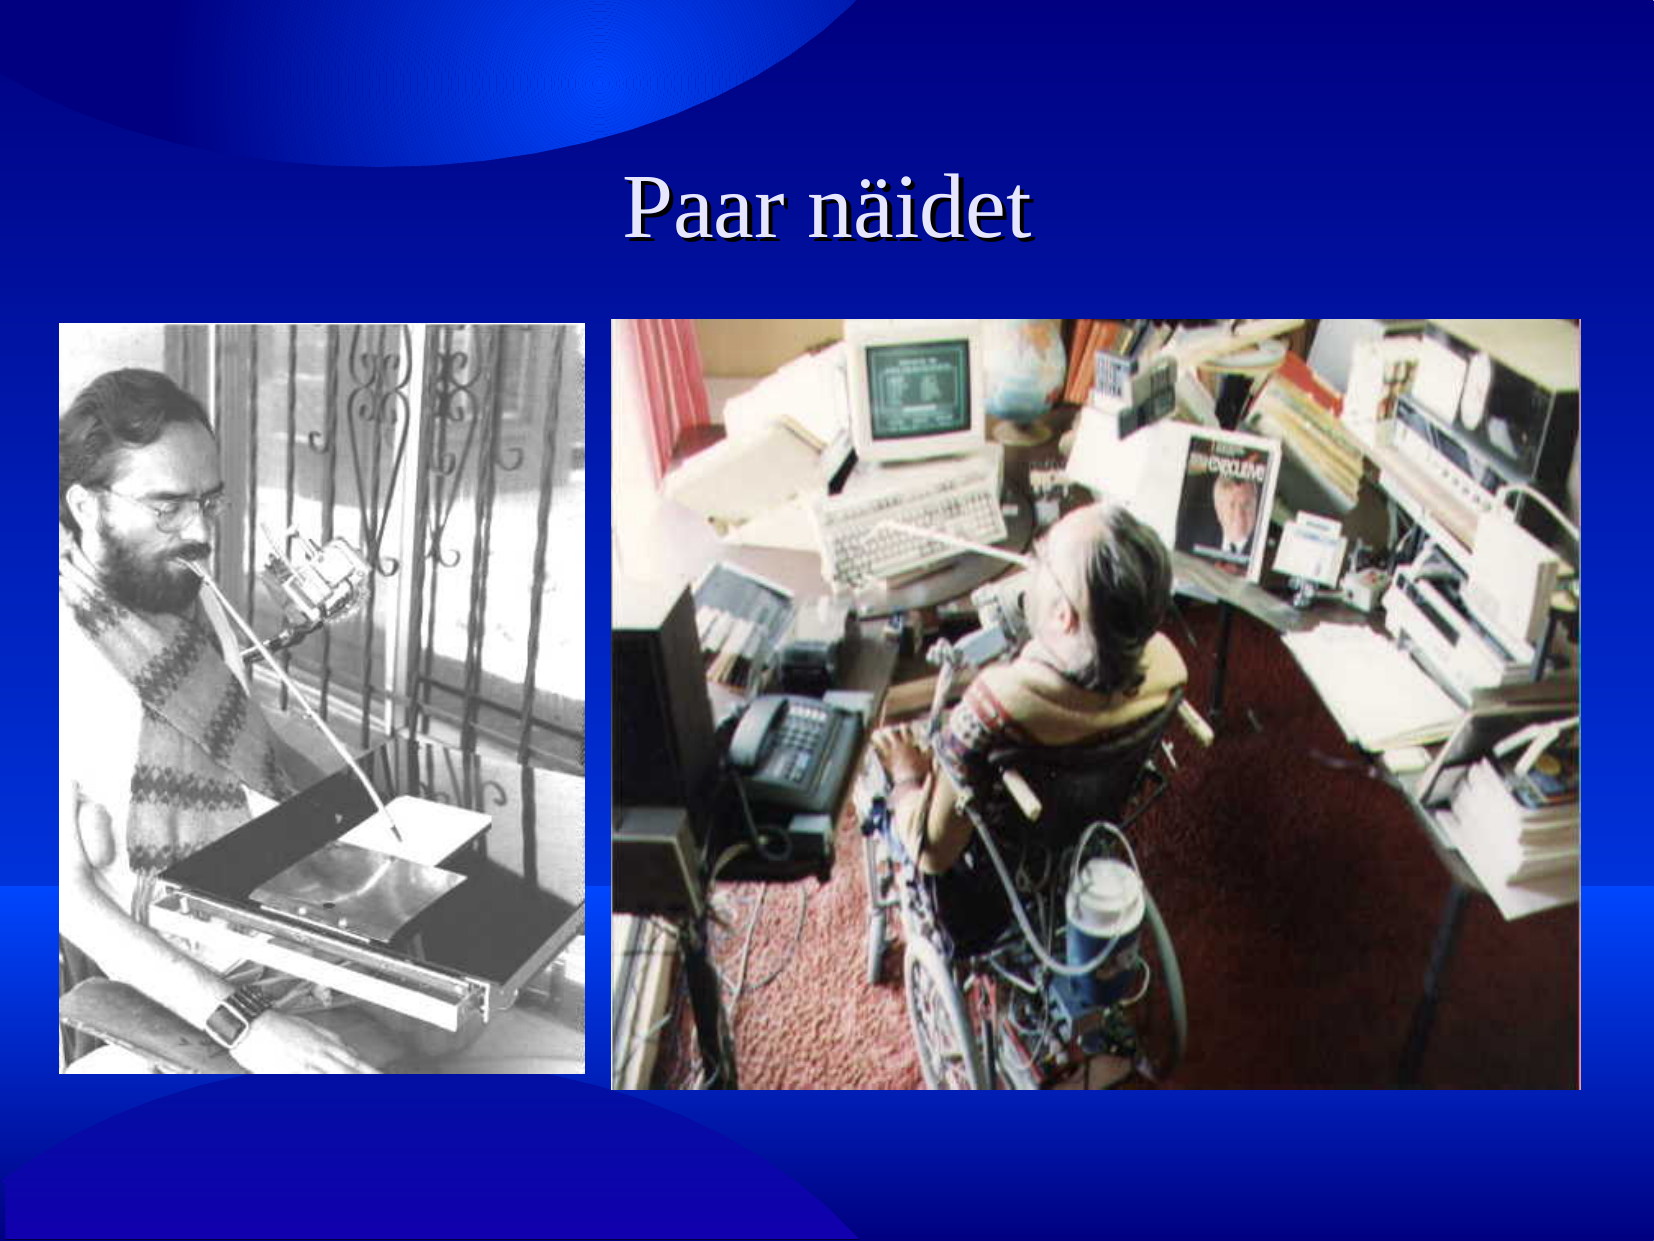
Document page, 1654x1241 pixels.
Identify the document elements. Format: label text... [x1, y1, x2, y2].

title Paar näidet [121, 102, 1534, 311]
picture [611, 319, 1581, 1090]
picture [59, 323, 585, 1074]
